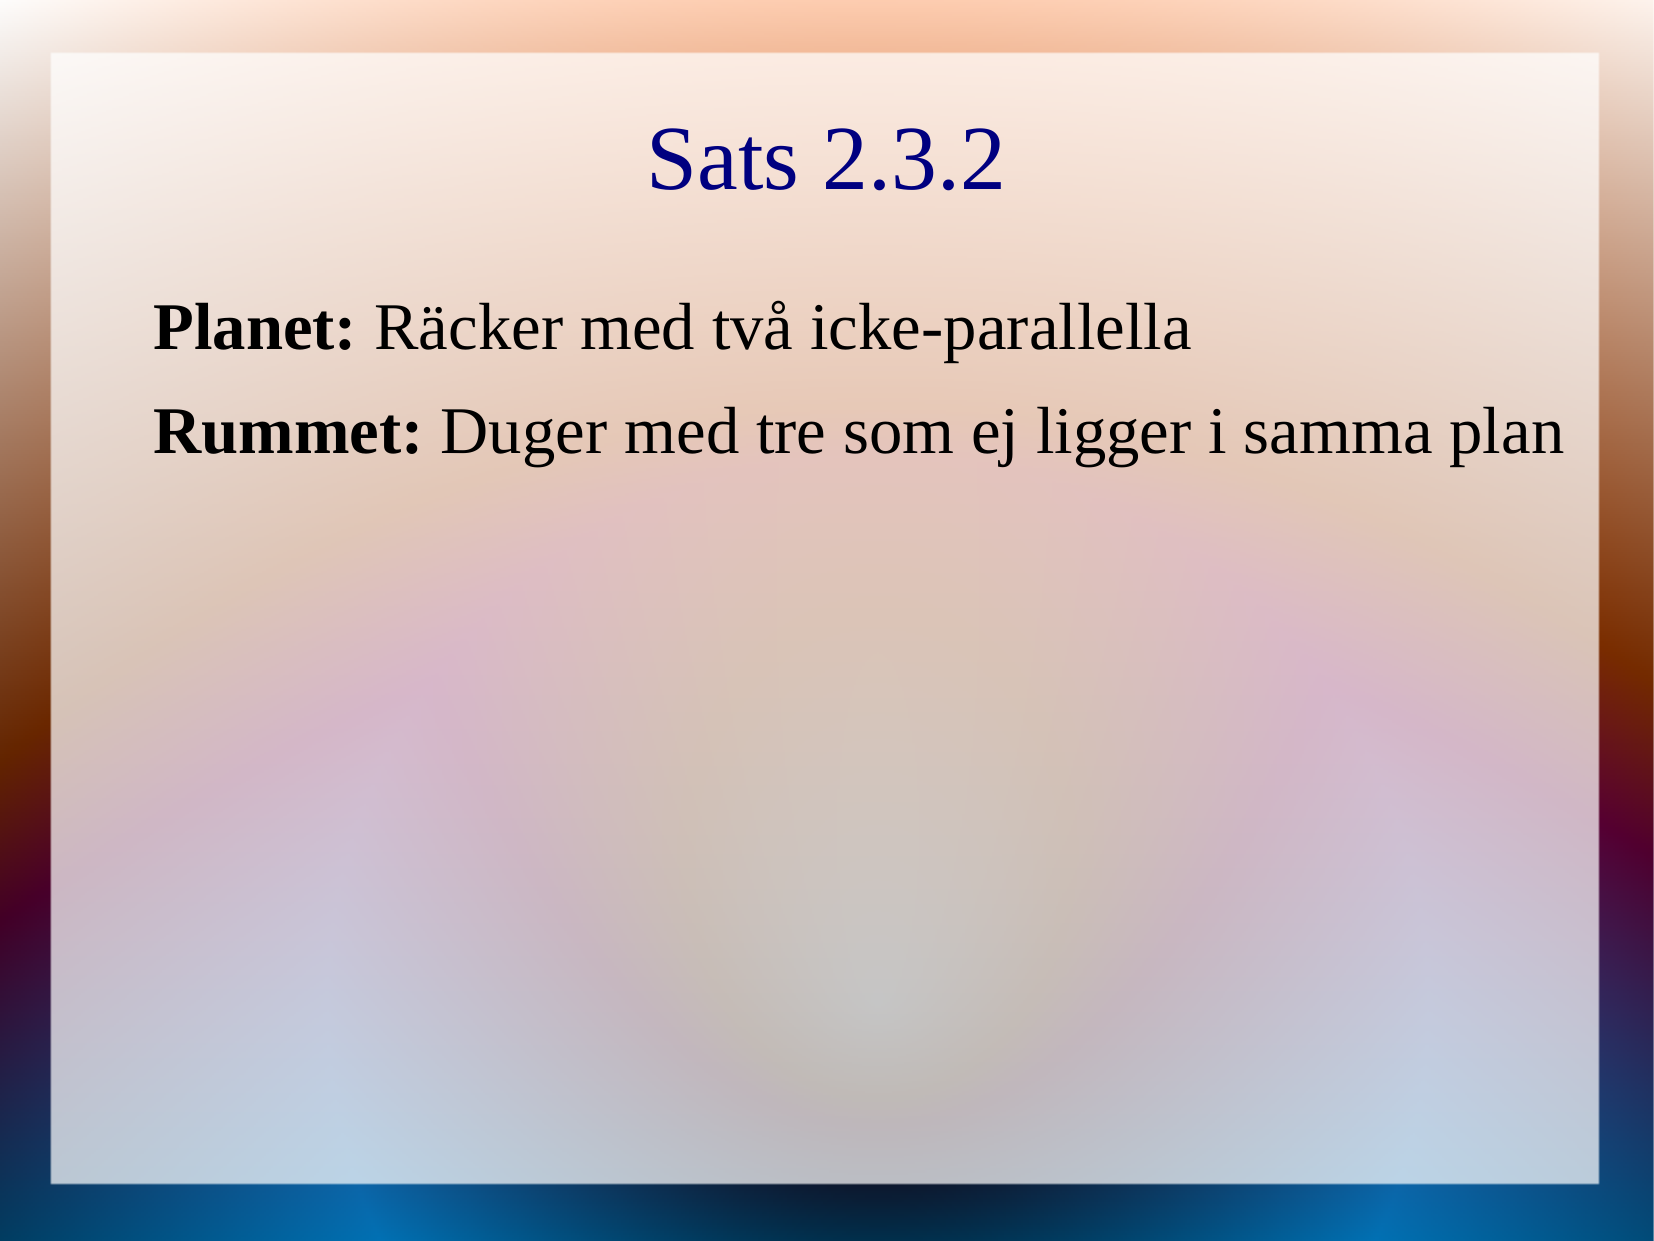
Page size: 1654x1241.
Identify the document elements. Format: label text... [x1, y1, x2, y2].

list Planet: Räcker med två icke-parallella Rummet: Duger med tre som ej ligger i samma plan [82, 290, 1571, 1034]
picture [0, 0, 1654, 1241]
title Sats 2.3.2 [82, 55, 1571, 263]
